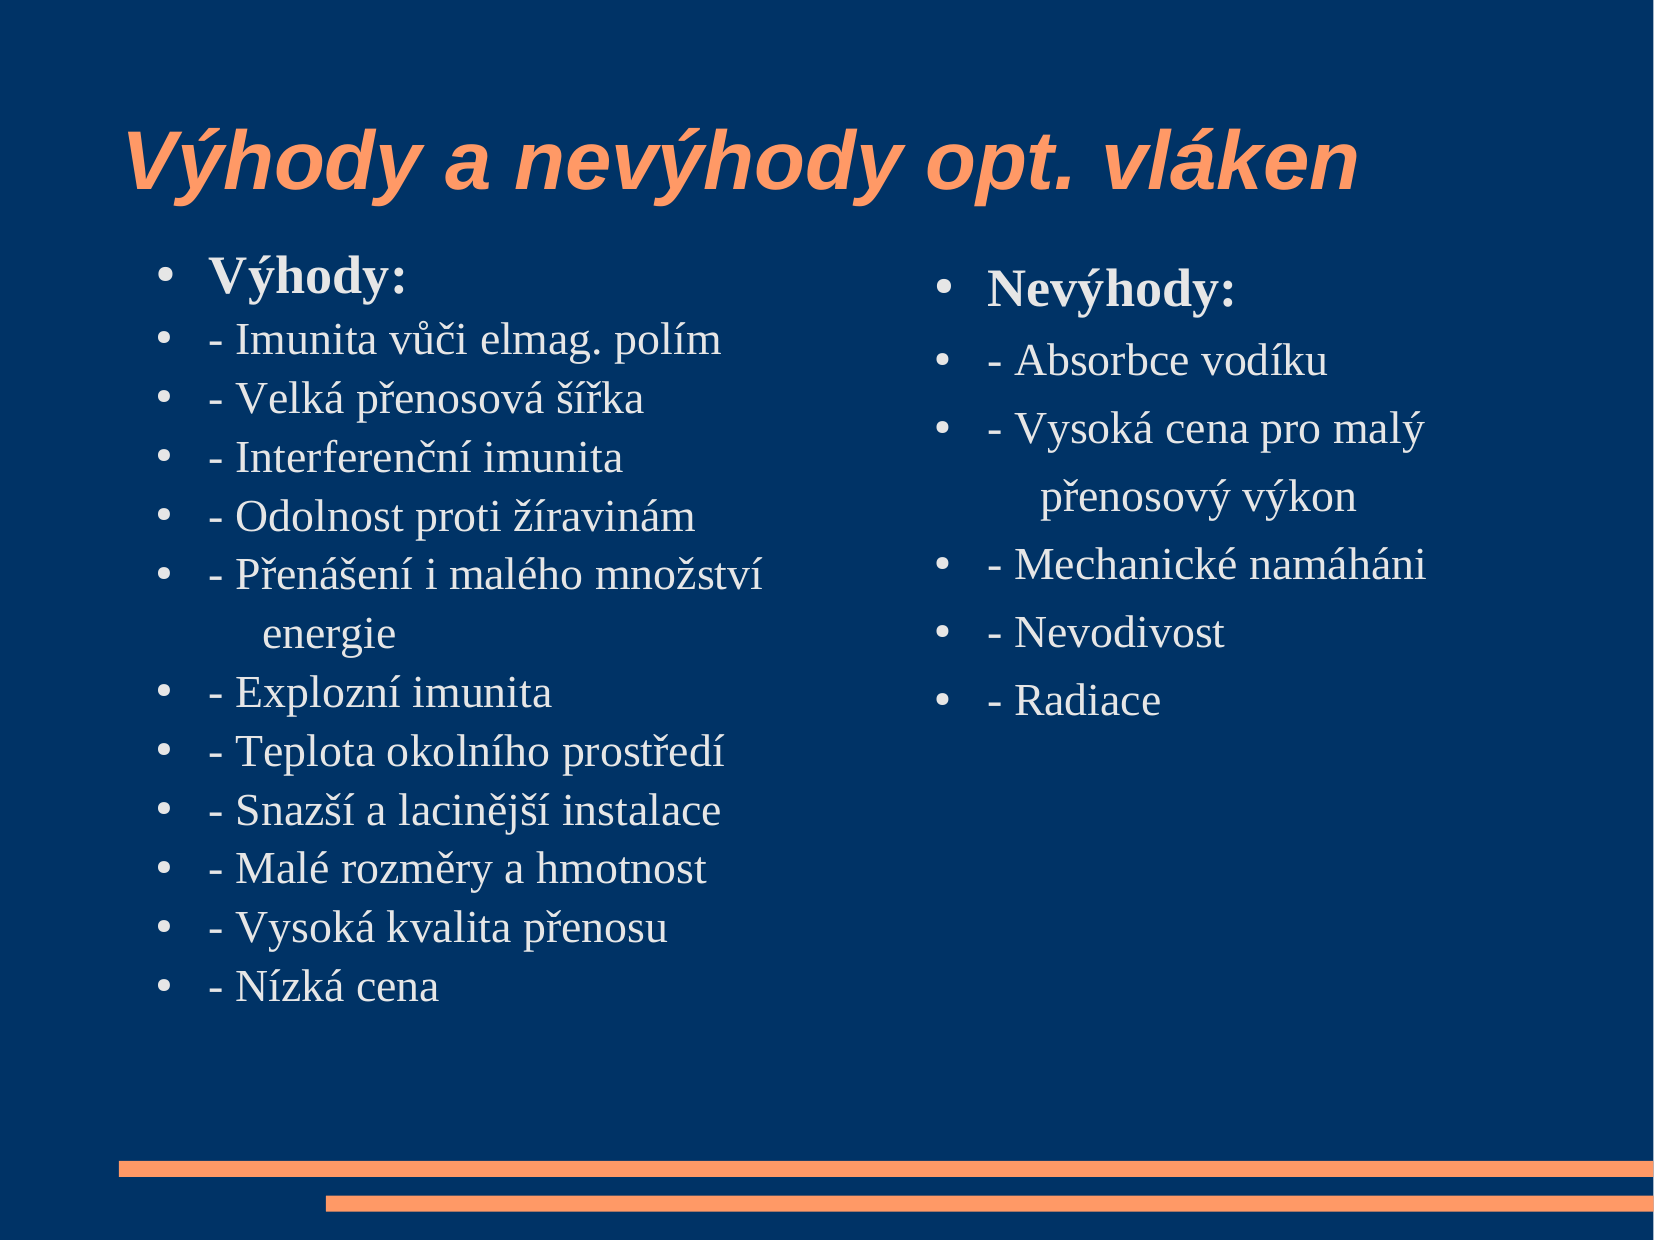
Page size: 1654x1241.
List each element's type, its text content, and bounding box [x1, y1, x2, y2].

title Výhody a nevýhody opt. vláken [121, 87, 1534, 213]
list Výhody: - Imunita vůči elmag. polím - Velká přenosová šířka - Interferenční imunita - Odolnost proti žíravinám - Přenášení i malého množství energie - Explozní imunita - Teplota okolního prostředí - Snazší a lacinější instalace - Malé rozměry a hmotnost - Vysoká kvalita přenosu - Nízká cena [121, 236, 824, 1078]
list Nevýhody: - Absorbce vodíku - Vysoká cena pro malý přenosový výkon - Mechanické namáháni - Nevodivost - Radiace [899, 237, 1603, 767]
